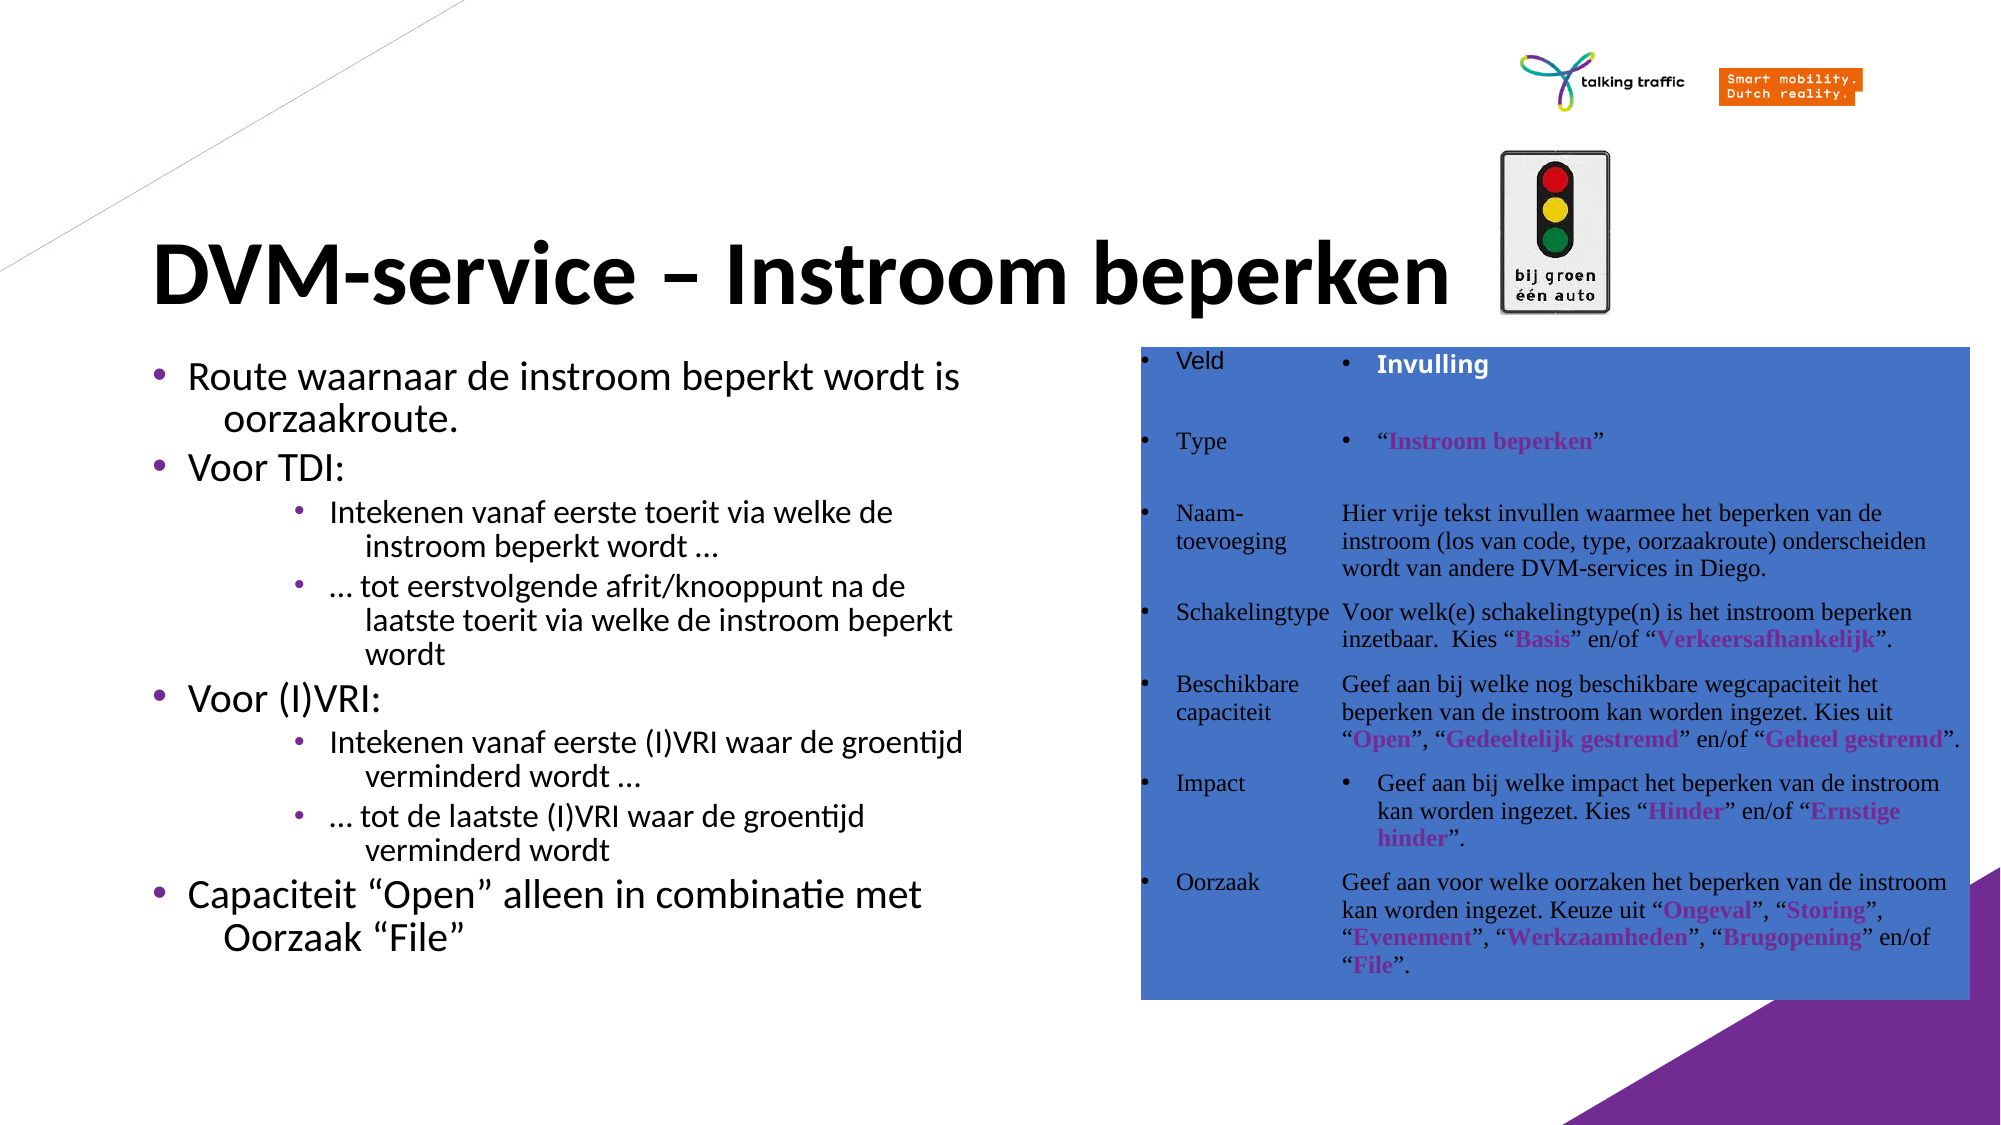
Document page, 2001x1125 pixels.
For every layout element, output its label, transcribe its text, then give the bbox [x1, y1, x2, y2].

list Route waarnaar de instroom beperkt wordt is oorzaakroute. Voor TDI: Intekenen vanaf eerste toerit via welke de instroom beperkt wordt … … tot eerstvolgende afrit/knooppunt na de laatste toerit via welke de instroom beperkt wordt Voor (I)VRI: Intekenen vanaf eerste (I)VRI waar de groentijd verminderd wordt … … tot de laatste (I)VRI waar de groentijd verminderd wordt Capaciteit “Open” alleen in combinatie met Oorzaak “File” [137, 356, 1000, 1014]
table_cell Geef aan bij welke impact het beperken van de instroom kan worden ingezet. Kies “Hinder” en/of “Ernstige hinder”. [1342, 769, 1970, 868]
table_cell Impact [1141, 769, 1342, 868]
table_cell Naam-toevoeging [1141, 499, 1342, 598]
table_cell “Instroom beperken” [1342, 427, 1970, 499]
table_cell Oorzaak [1141, 868, 1342, 1000]
title DVM-service – Instroom beperken [137, 165, 1863, 332]
table_cell Hier vrije tekst invullen waarmee het beperken van de instroom (los van code, type, oorzaakroute) onderscheiden wordt van andere DVM-services in Diego. [1342, 499, 1970, 598]
picture [1500, 150, 1611, 315]
table_cell Beschikbare capaciteit [1141, 670, 1342, 769]
text_box 56 [1412, 1042, 1863, 1103]
table_header Veld [1141, 347, 1342, 427]
table_header Invulling [1342, 347, 1970, 427]
table_cell Schakelingtype [1141, 598, 1342, 670]
table_cell Type [1141, 427, 1342, 499]
table_cell Voor welk(e) schakelingtype(n) is het instroom beperken inzetbaar. Kies “Basis” en/of “Verkeersafhankelijk”. [1342, 598, 1970, 670]
table_cell Geef aan bij welke nog beschikbare wegcapaciteit het beperken van de instroom kan worden ingezet. Kies uit “Open”, “Gedeeltelijk gestremd” en/of “Geheel gestremd”. [1342, 670, 1970, 769]
table_cell Geef aan voor welke oorzaken het beperken van de instroom kan worden ingezet. Keuze uit “Ongeval”, “Storing”, “Evenement”, “Werkzaamheden”, “Brugopening” en/of “File”. [1342, 868, 1970, 1000]
